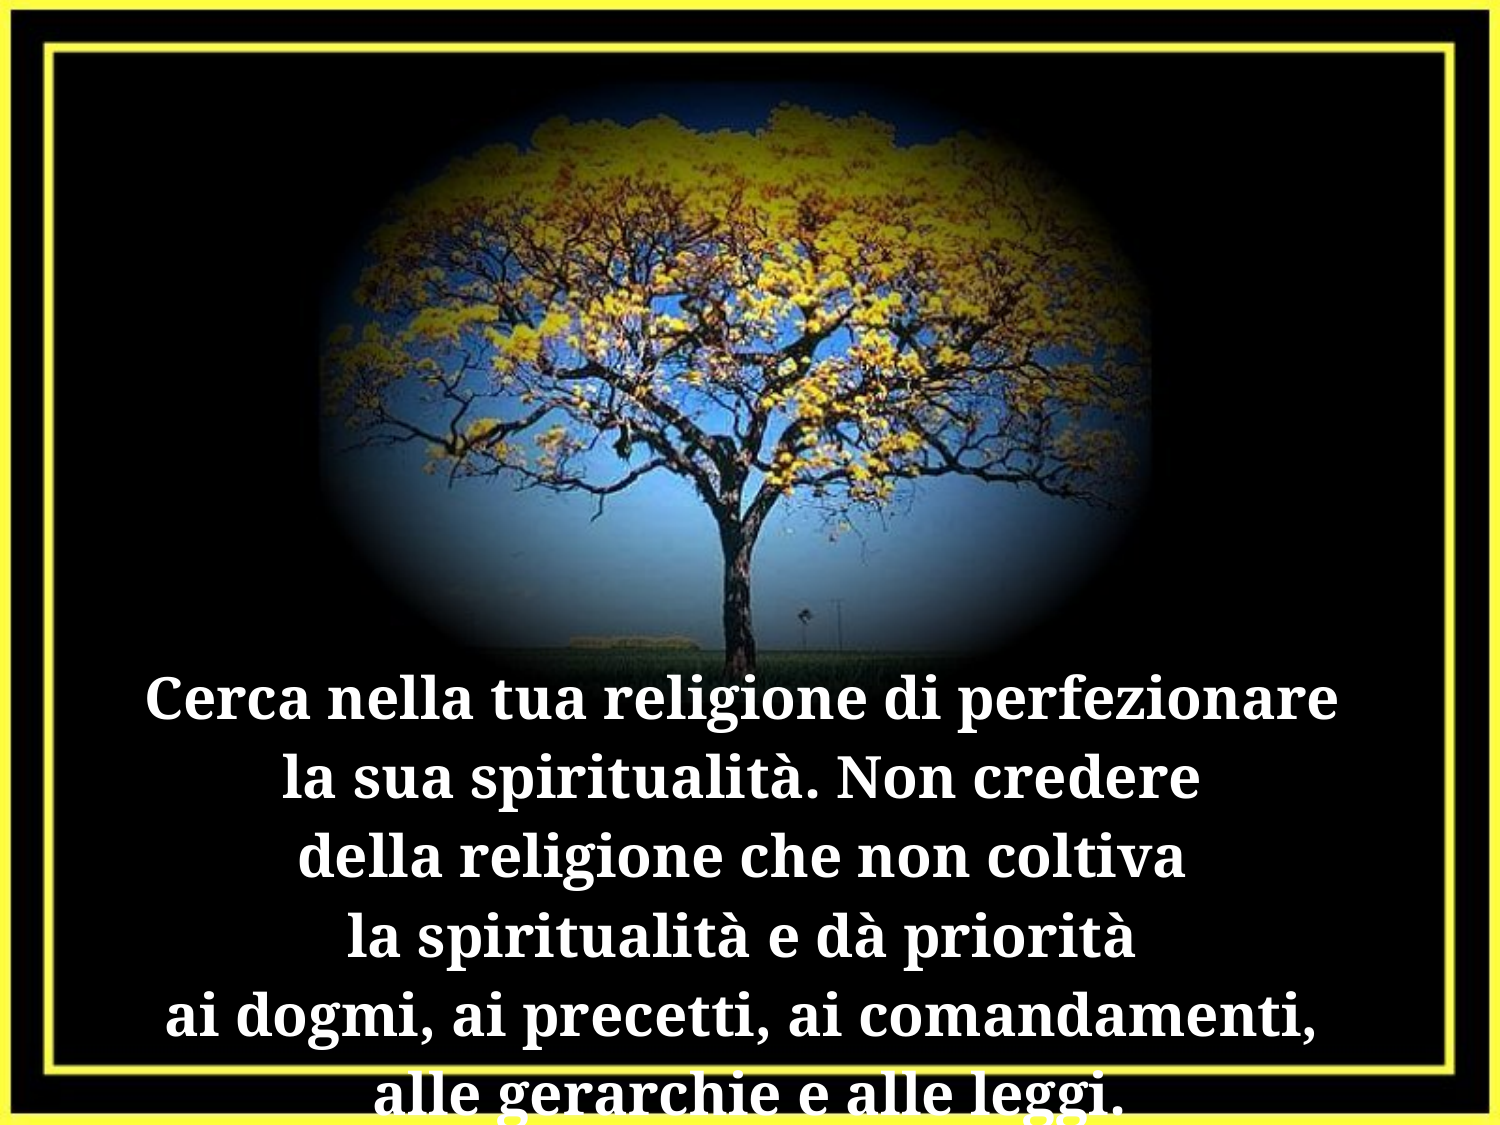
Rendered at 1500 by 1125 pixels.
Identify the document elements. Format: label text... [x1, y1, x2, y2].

picture [0, 0, 1500, 649]
text_box Cerca nella tua religione di perfezionare la sua spiritualità. Non credere della religione che non coltiva la spiritualità e dà priorità ai dogmi, ai precetti, ai comandamenti, alle gerarchie e alle leggi. [0, 649, 1500, 1125]
